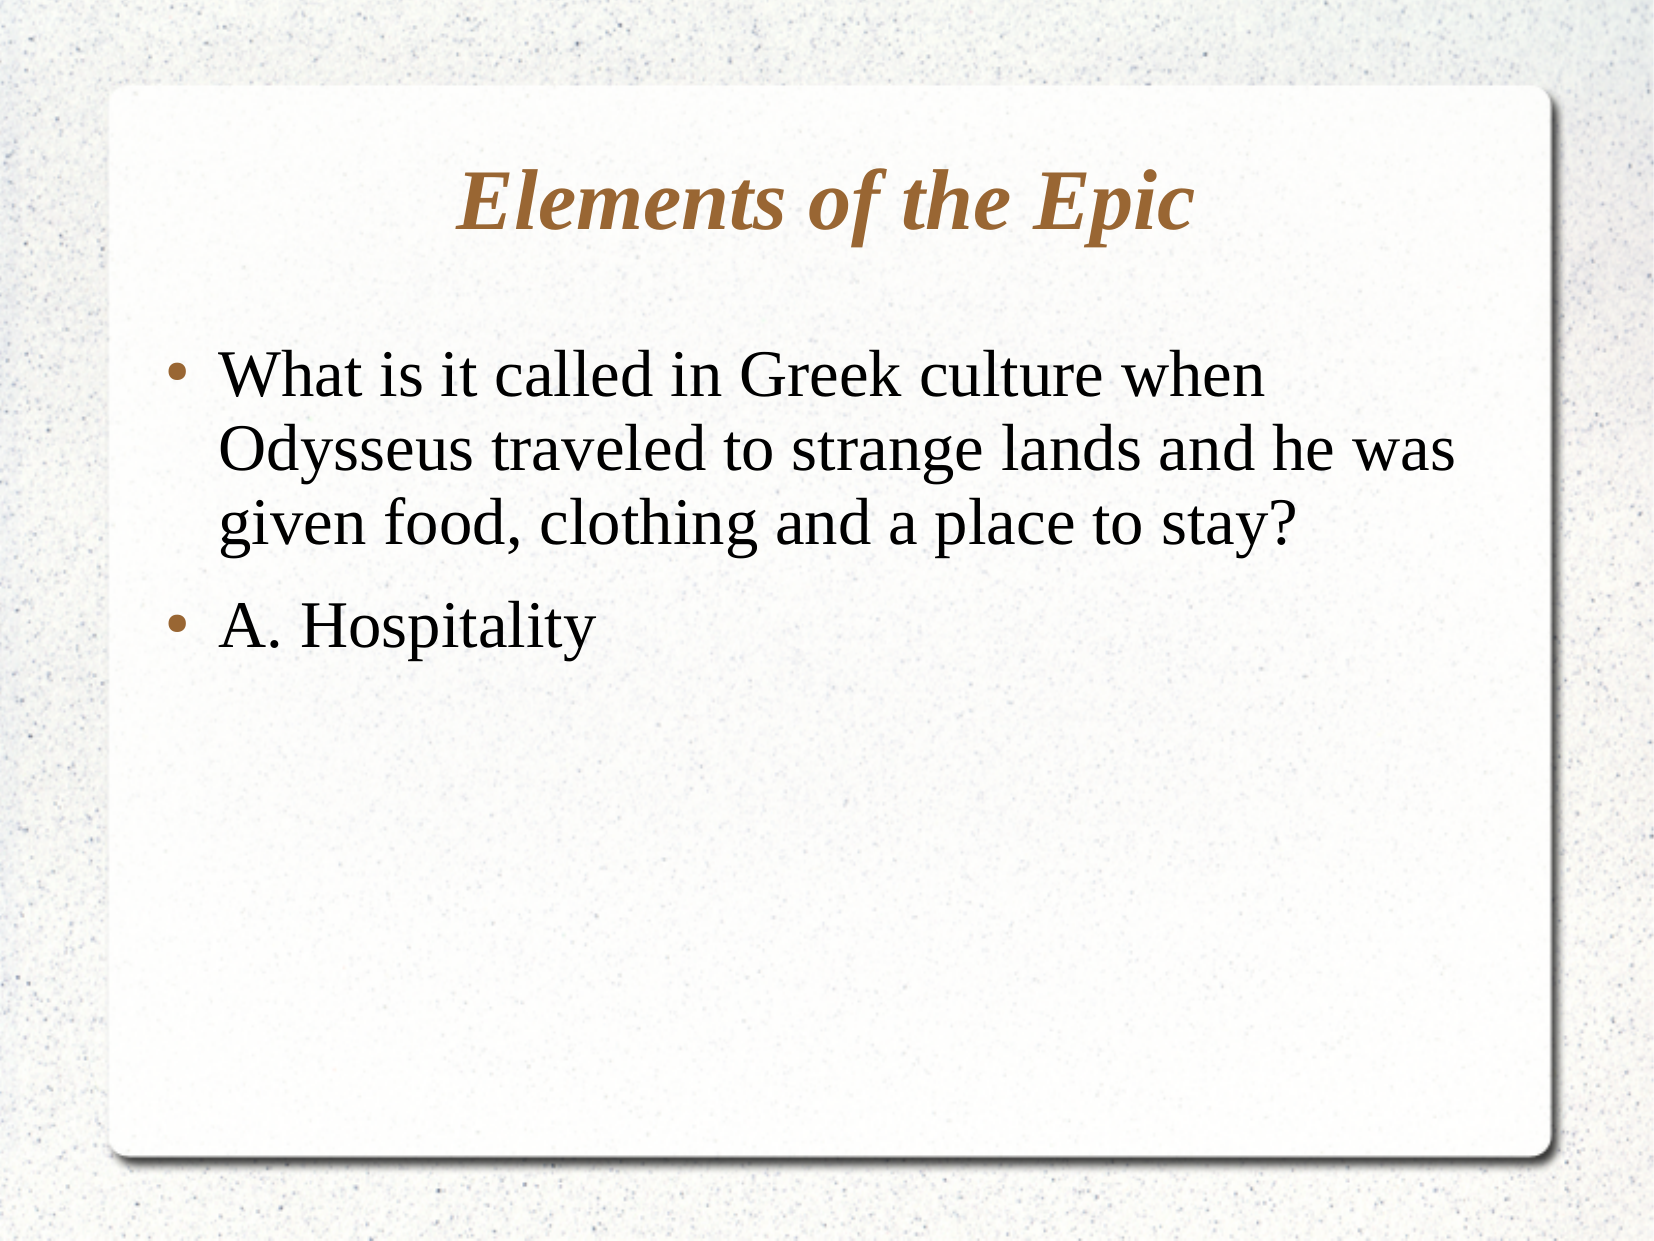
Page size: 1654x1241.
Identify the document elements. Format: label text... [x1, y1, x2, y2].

title Elements of the Epic [118, 96, 1536, 304]
picture [0, 0, 1654, 1241]
list What is it called in Greek culture when Odysseus traveled to strange lands and he was given food, clothing and a place to stay? A. Hospitality [147, 336, 1506, 987]
